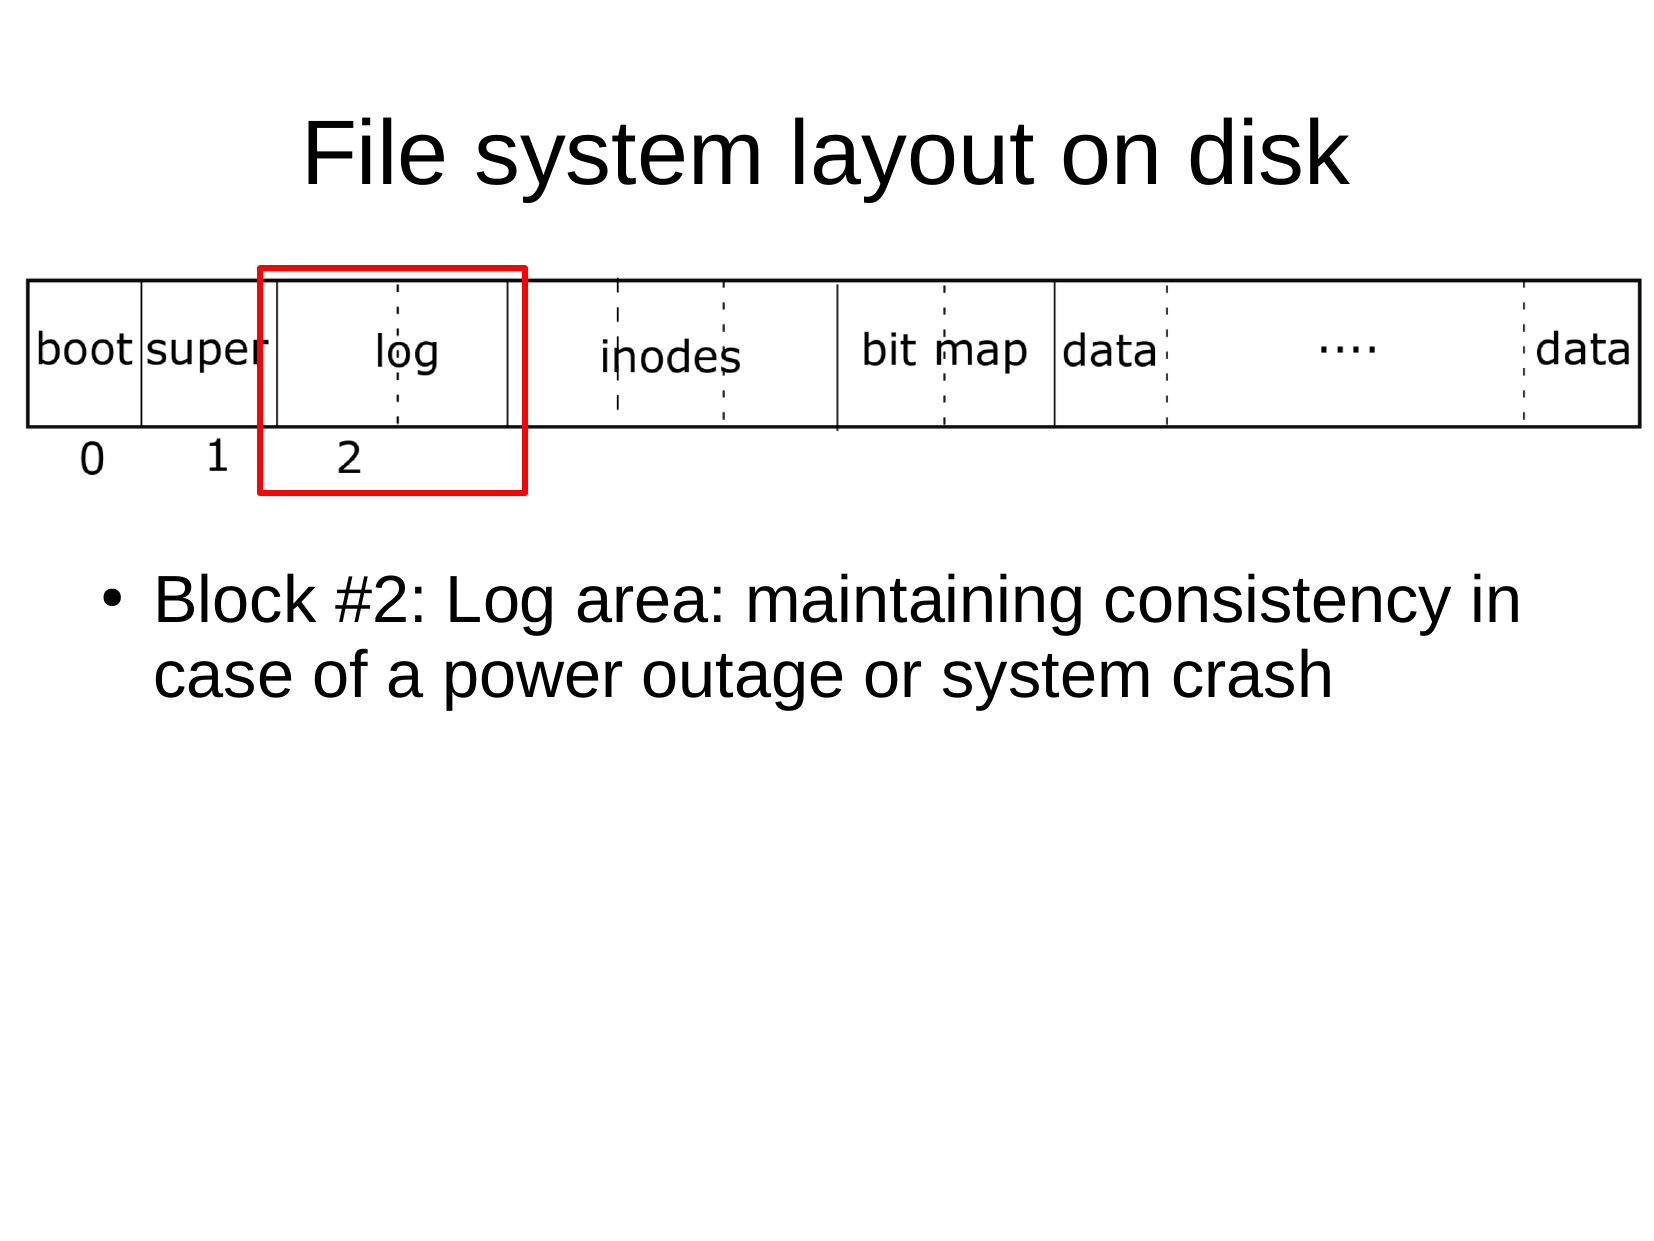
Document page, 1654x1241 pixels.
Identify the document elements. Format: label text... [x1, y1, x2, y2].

list Block #2: Log area: maintaining consistency in case of a power outage or system crash [82, 562, 1571, 1163]
picture [263, 271, 522, 488]
title File system layout on disk [82, 49, 1571, 257]
picture [4, 257, 1654, 488]
